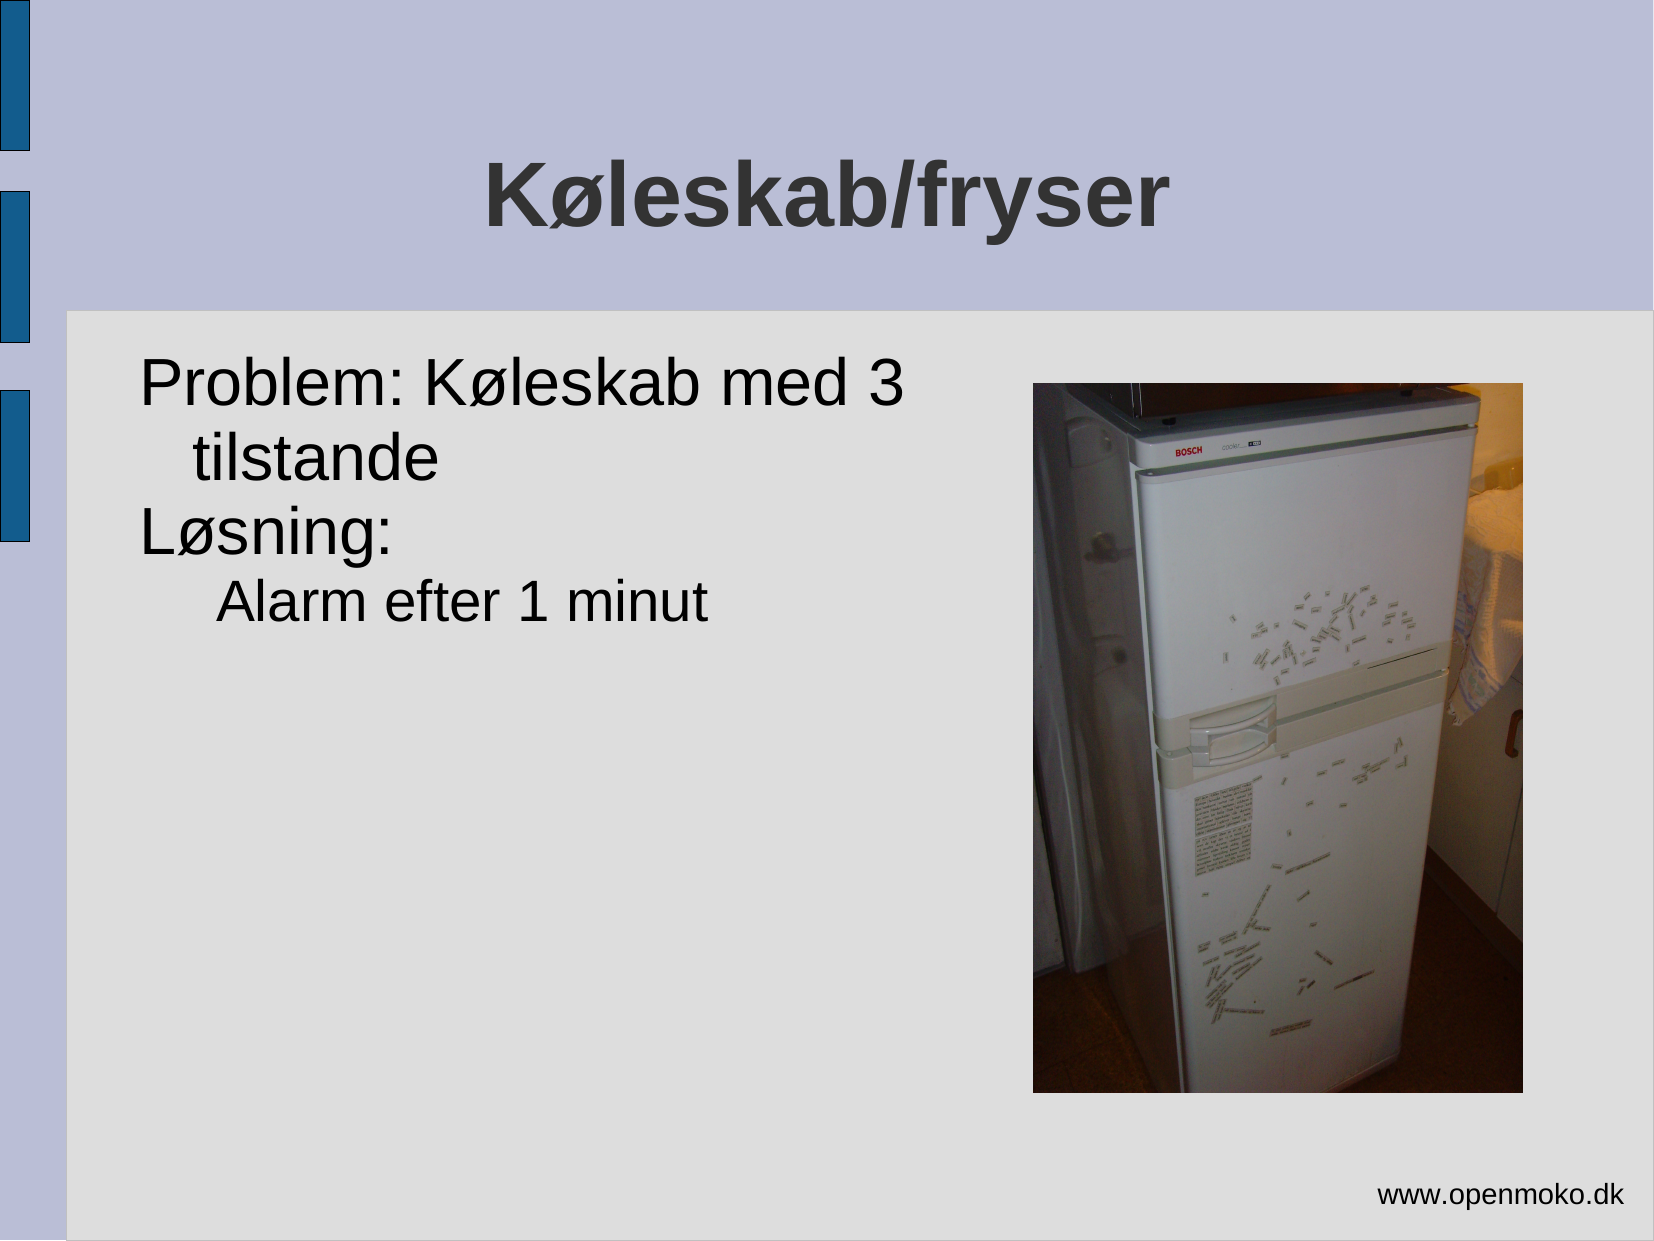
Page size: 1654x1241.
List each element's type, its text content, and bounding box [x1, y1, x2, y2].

picture [1033, 383, 1523, 1093]
title Køleskab/fryser [121, 91, 1534, 299]
list Problem: Køleskab med 3 tilstande Løsning: Alarm efter 1 minut [121, 344, 975, 1127]
